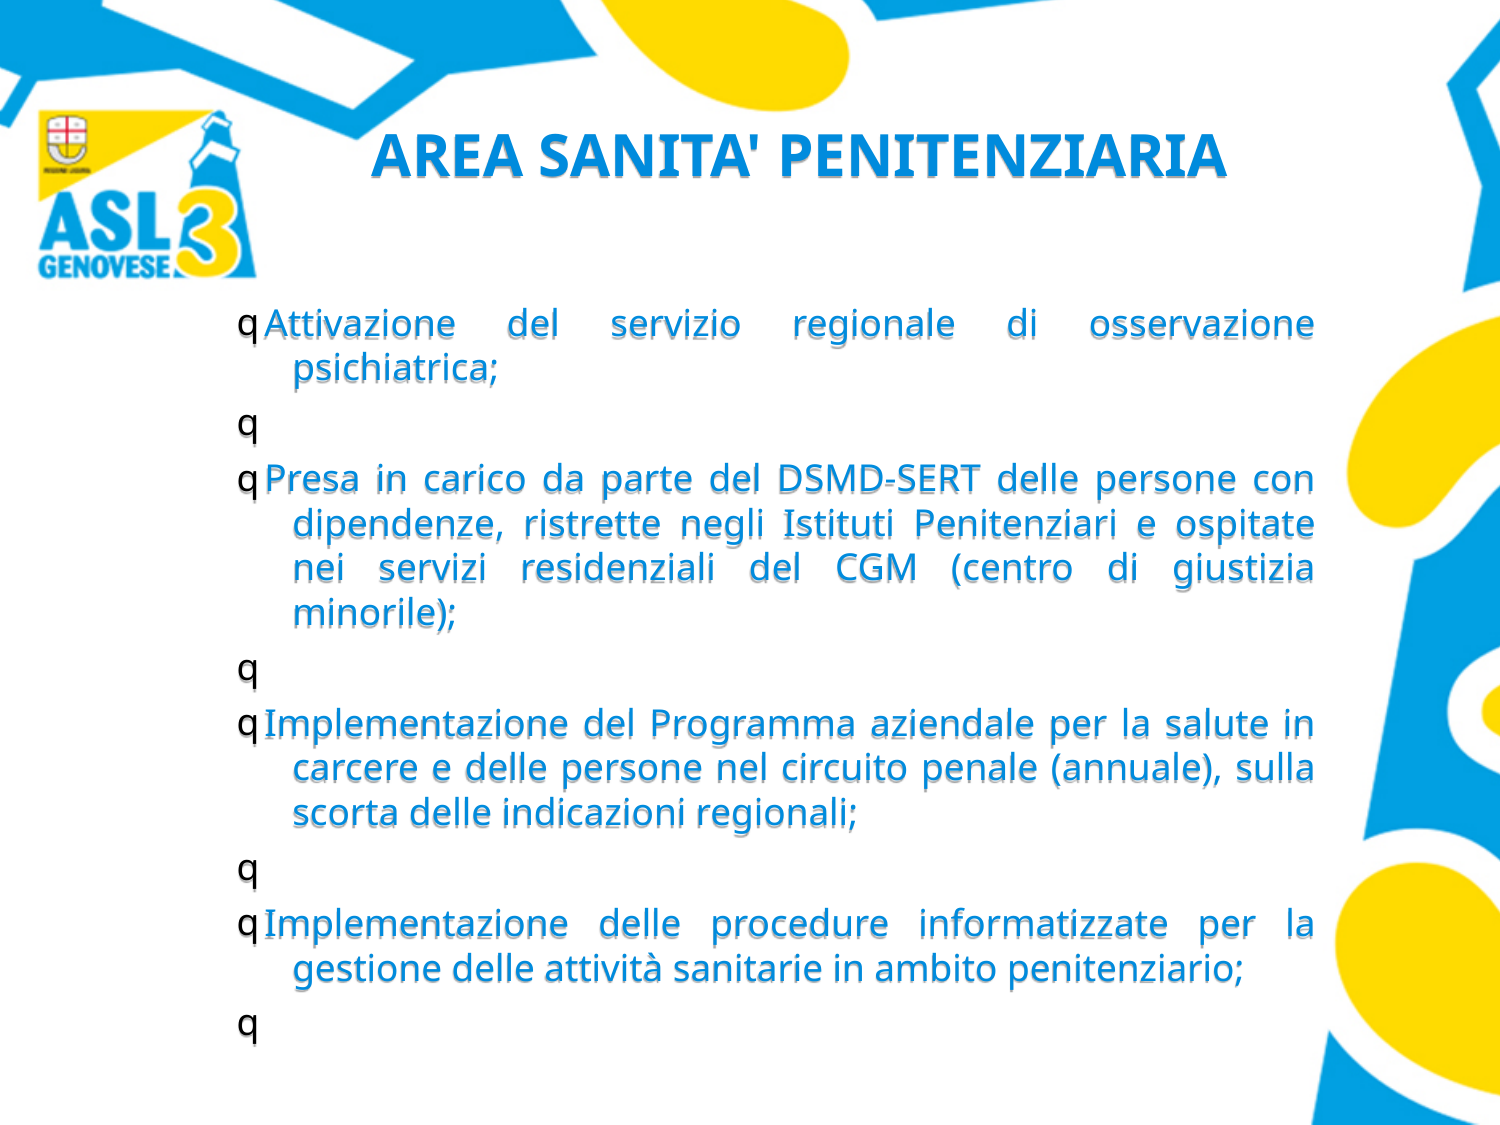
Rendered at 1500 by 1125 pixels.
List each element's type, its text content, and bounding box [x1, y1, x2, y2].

title AREA SANITA' PENITENZIARIA [268, 81, 1331, 226]
list Attivazione del servizio regionale di osservazione psichiatrica; Presa in carico da parte del DSMD-SERT delle persone con dipendenze, ristrette negli Istituti Penitenziari e ospitate nei servizi residenziali del CGM (centro di giustizia minorile); Implementazione del Programma aziendale per la salute in carcere e delle persone nel circuito penale (annuale), sulla scorta delle indicazioni regionali; Implementazione delle procedure informatizzate per la gestione delle attività sanitarie in ambito penitenziario; [221, 291, 1331, 998]
